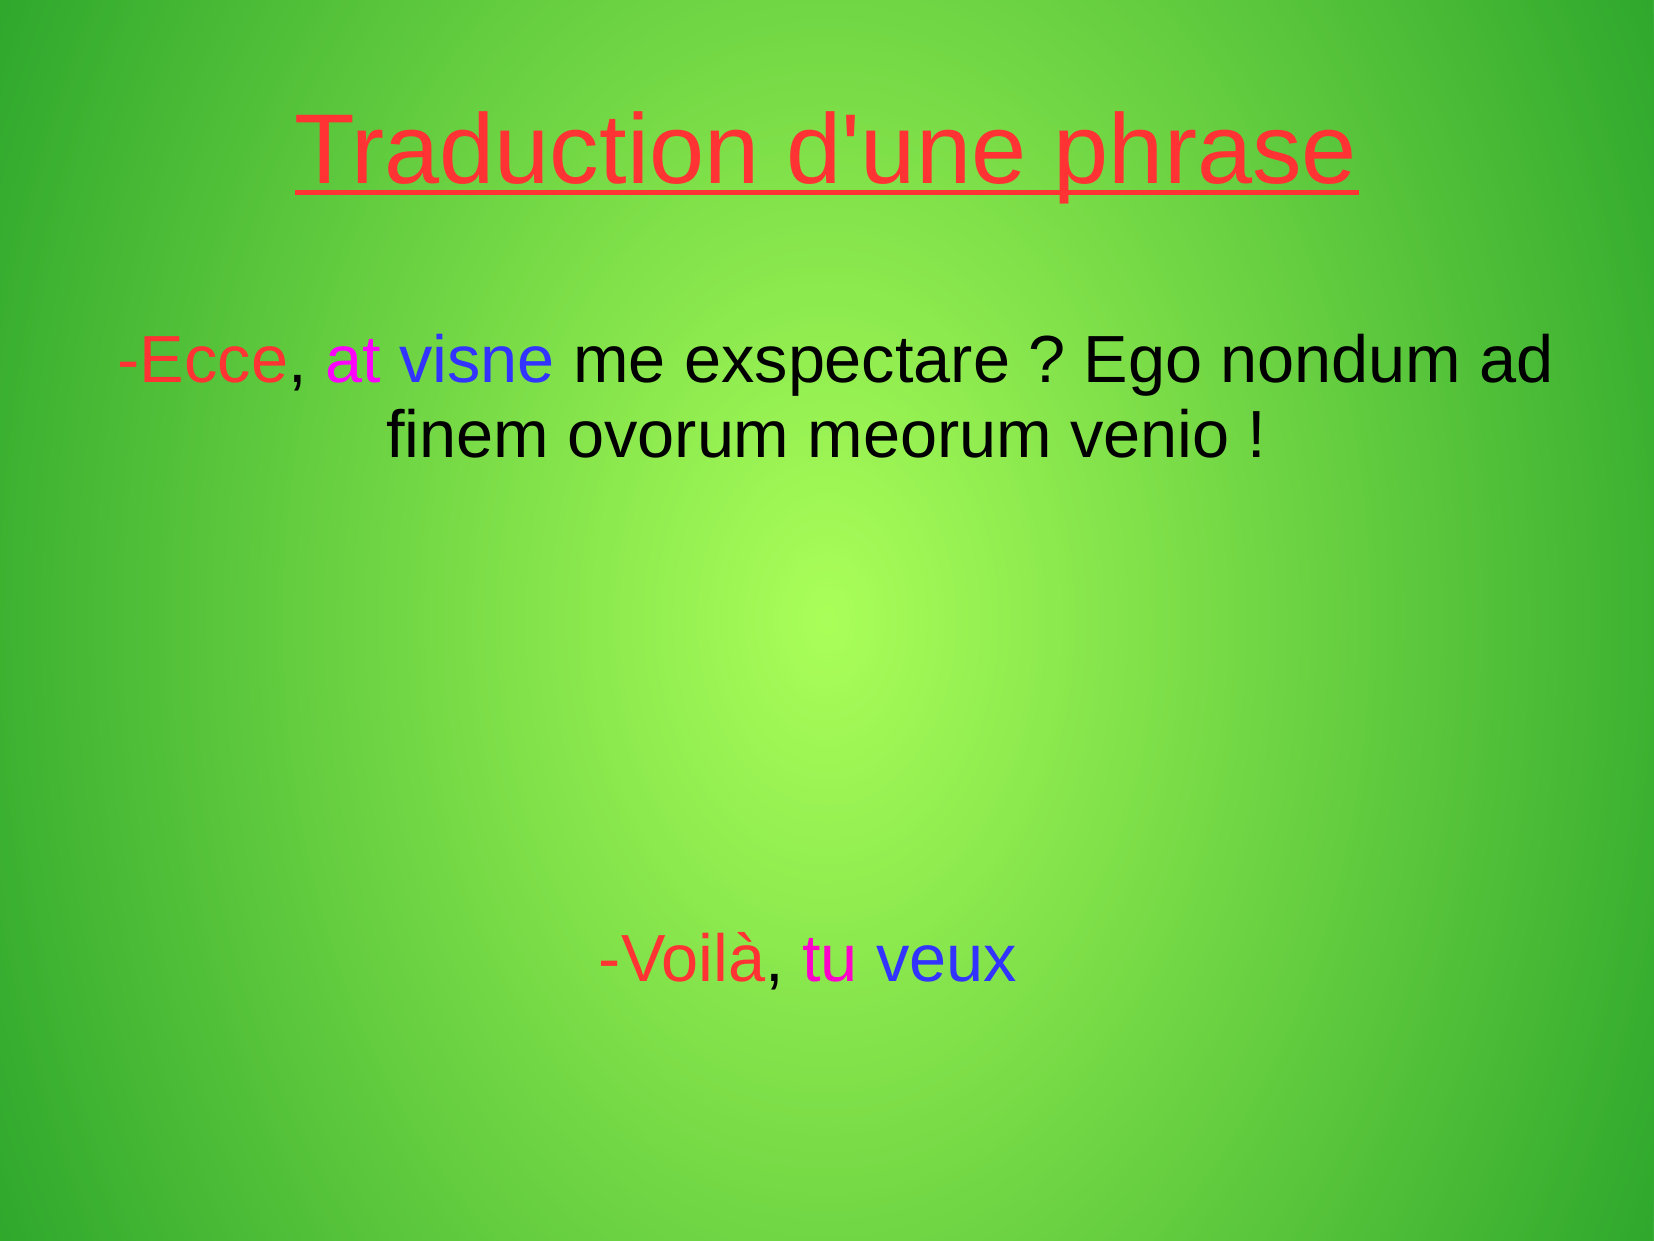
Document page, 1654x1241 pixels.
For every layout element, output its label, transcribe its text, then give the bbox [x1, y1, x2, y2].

subtitle -Ecce, at visne me exspectare ? Ego nondum ad finem ovorum meorum venio ! -Voilà, tu veux [82, 299, 1571, 1019]
title Traduction d'une phrase [82, 47, 1571, 252]
